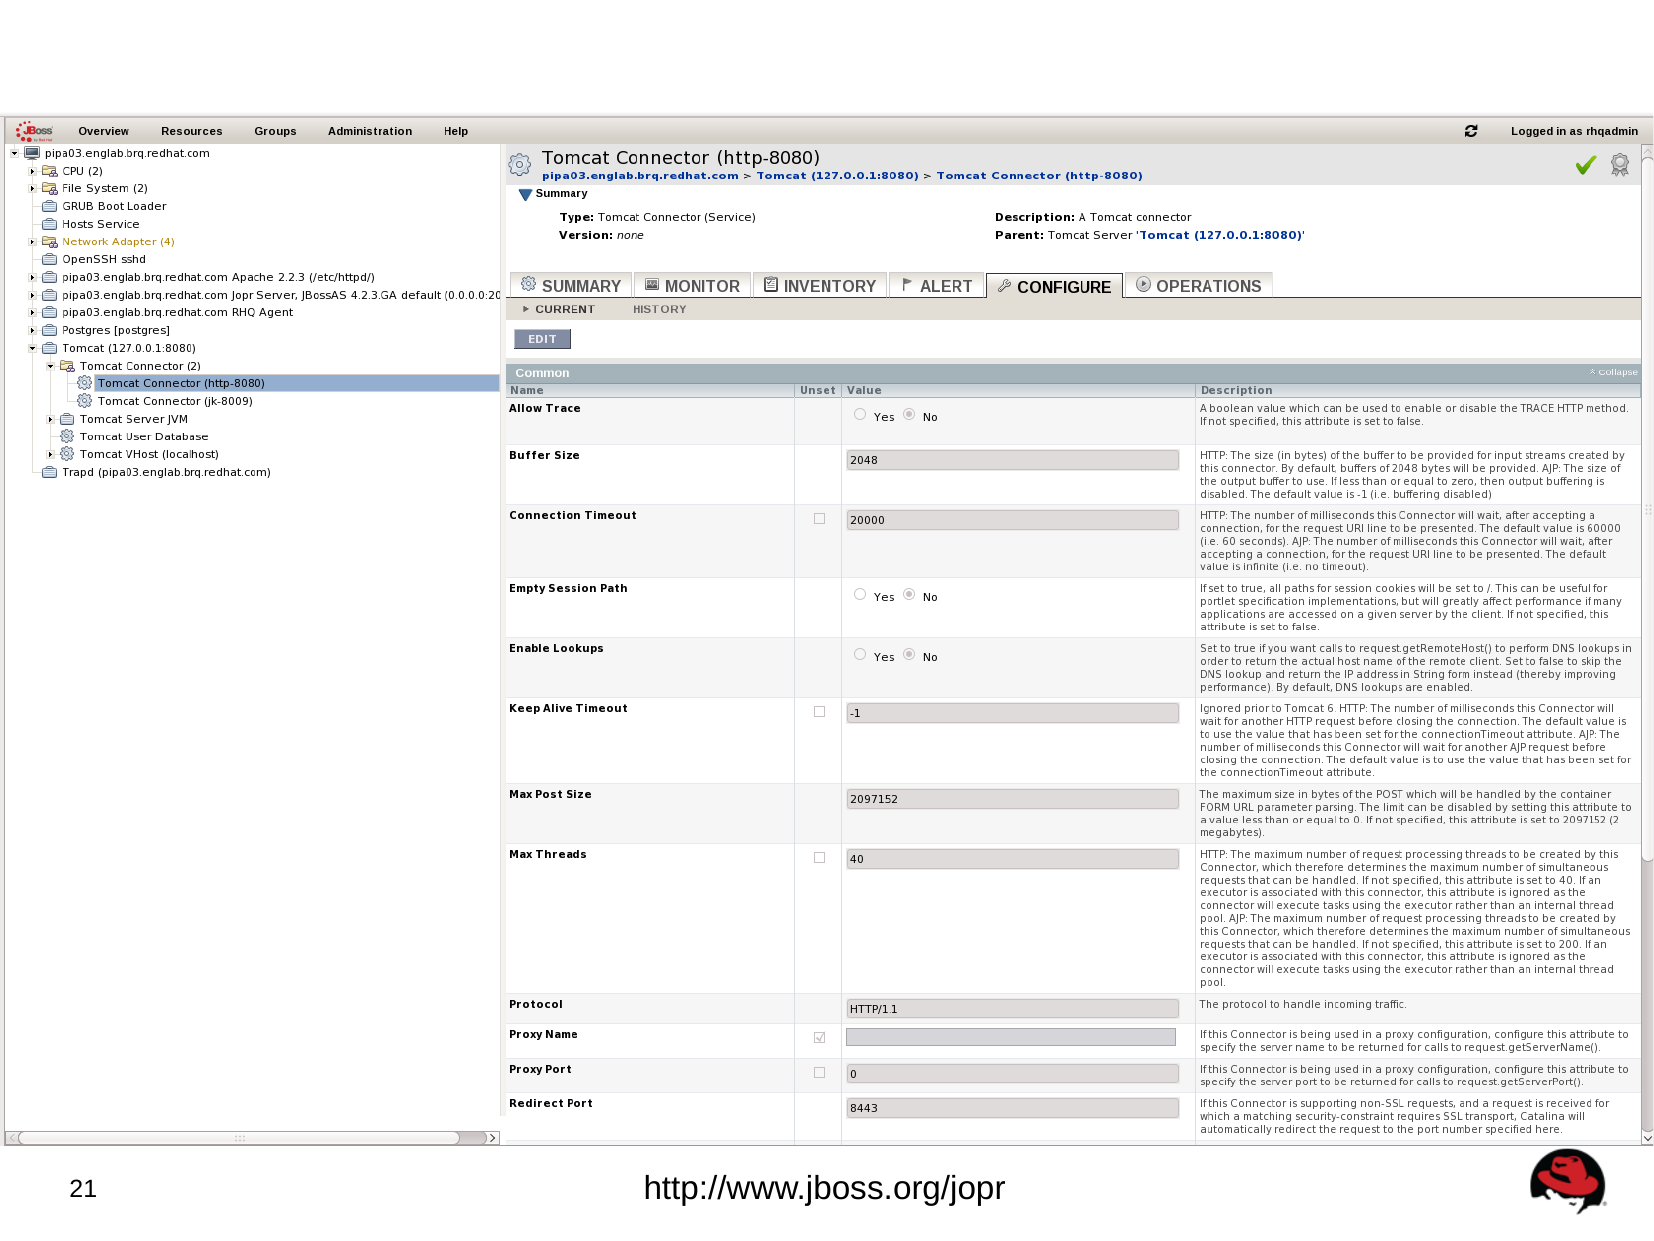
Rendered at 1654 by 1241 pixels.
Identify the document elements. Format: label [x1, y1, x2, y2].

picture [0, 112, 1654, 1224]
